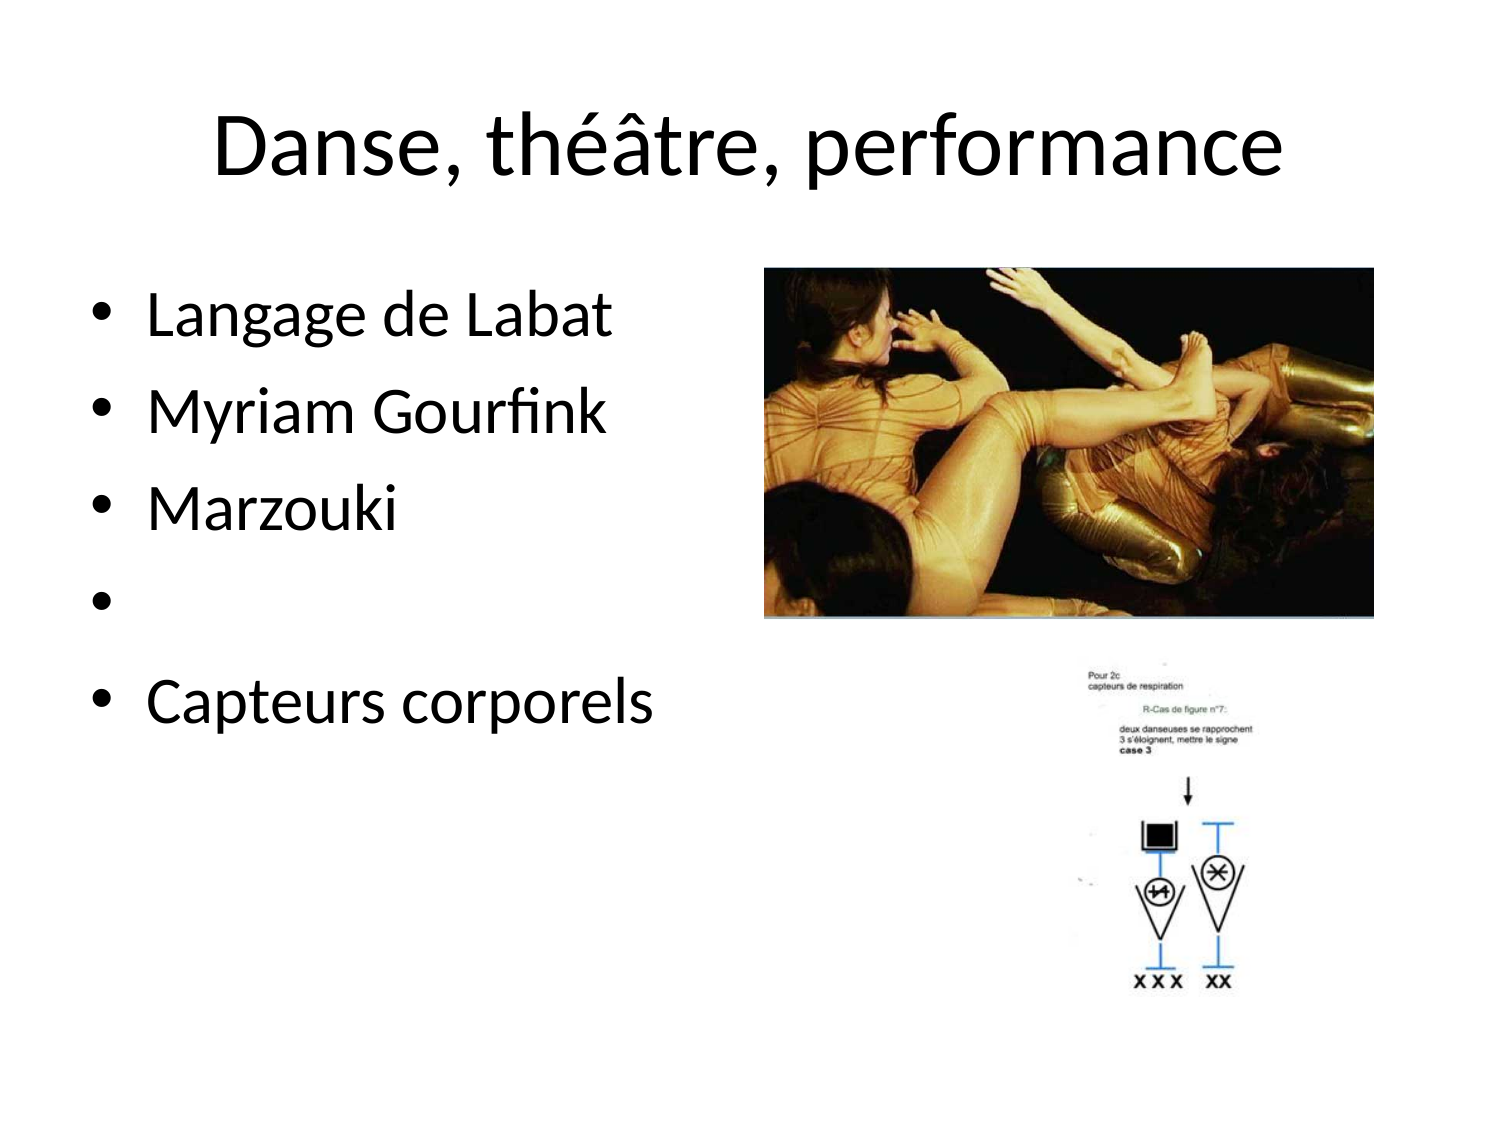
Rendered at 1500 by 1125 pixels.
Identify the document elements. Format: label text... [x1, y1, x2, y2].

title Danse, théâtre, performance [75, 45, 1426, 233]
picture [764, 267, 1374, 621]
picture [1068, 656, 1277, 1002]
list Langage de Labat Myriam Gourfink Marzouki Capteurs corporels [75, 262, 1426, 1005]
